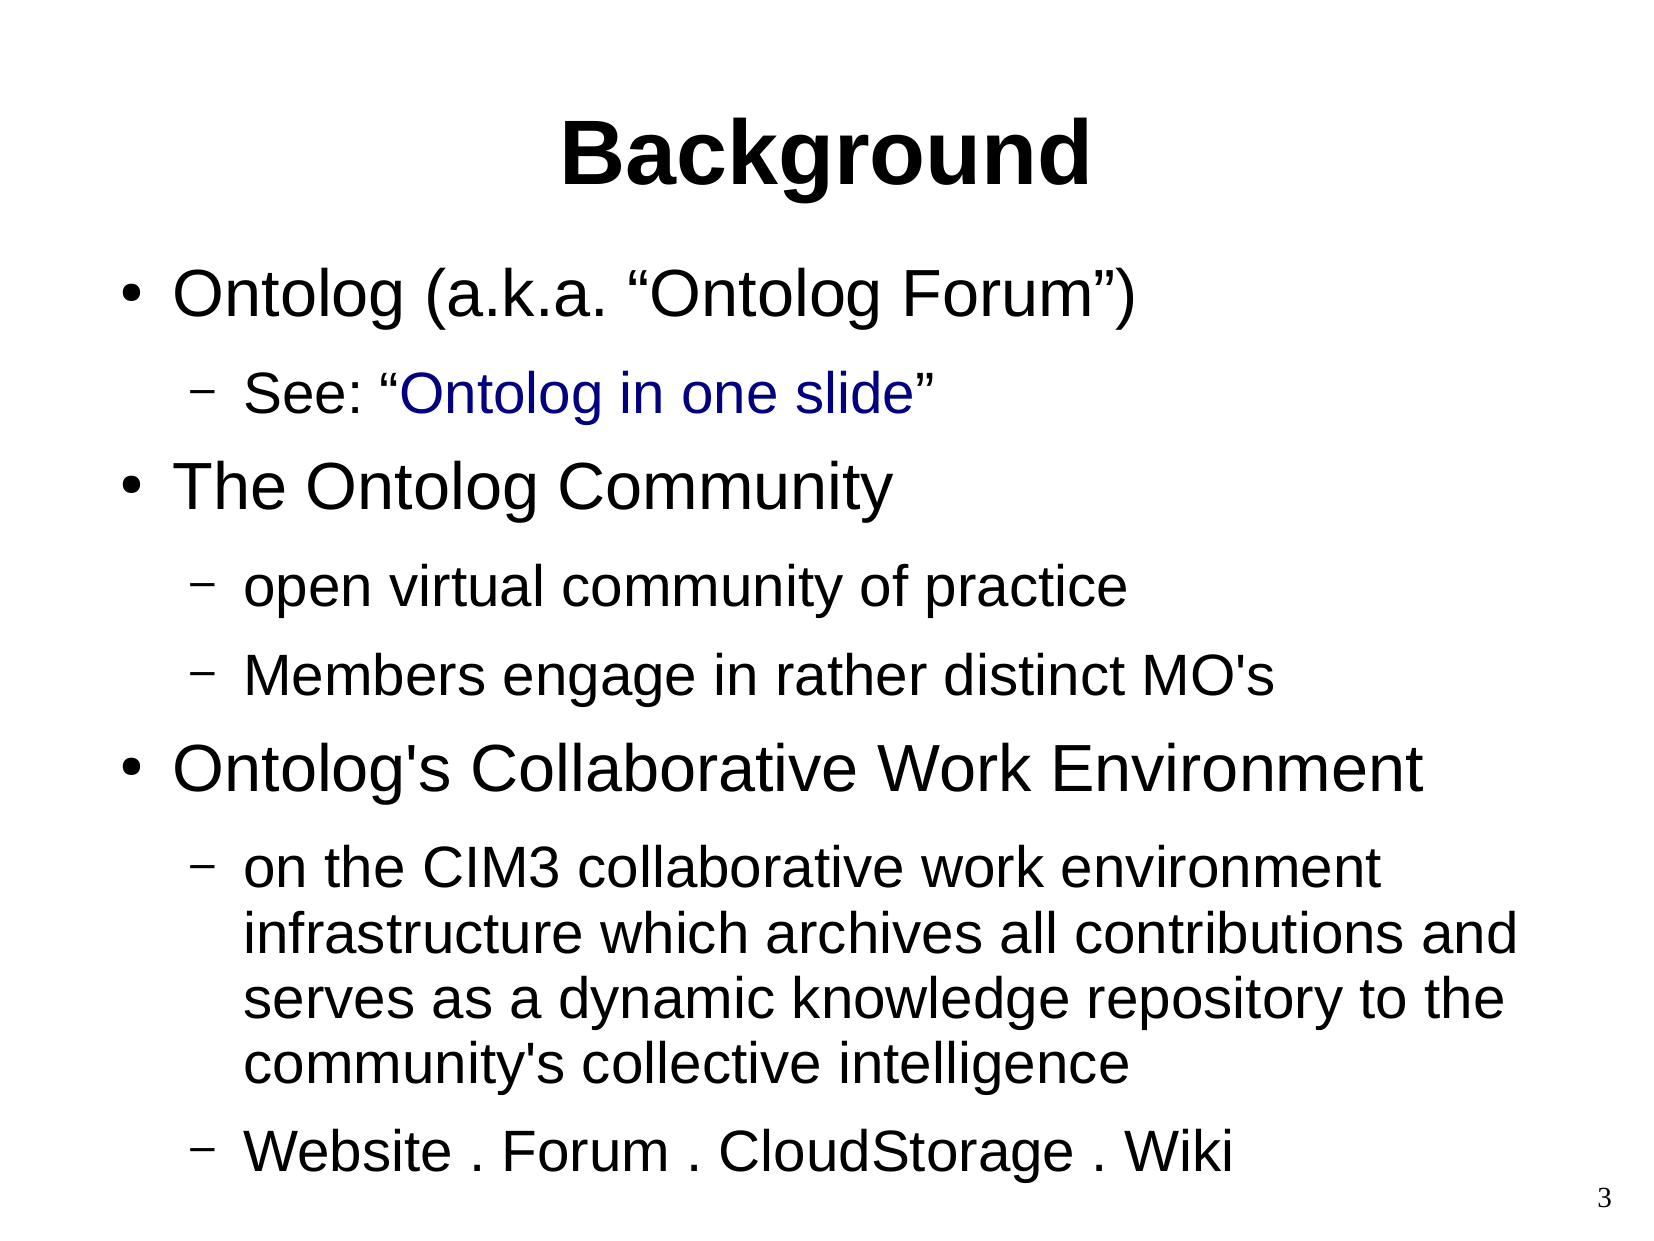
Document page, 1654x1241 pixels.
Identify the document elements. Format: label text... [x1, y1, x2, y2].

list Ontolog (a.k.a. “Ontolog Forum”) See: “Ontolog in one slide” The Ontolog Community open virtual community of practice Members engage in rather distinct MO's Ontolog's Collaborative Work Environment on the CIM3 collaborative work environment infrastructure which archives all contributions and serves as a dynamic knowledge repository to the community's collective intelligence Website . Forum . CloudStorage . Wiki [101, 256, 1591, 1241]
title Background [82, 49, 1571, 257]
